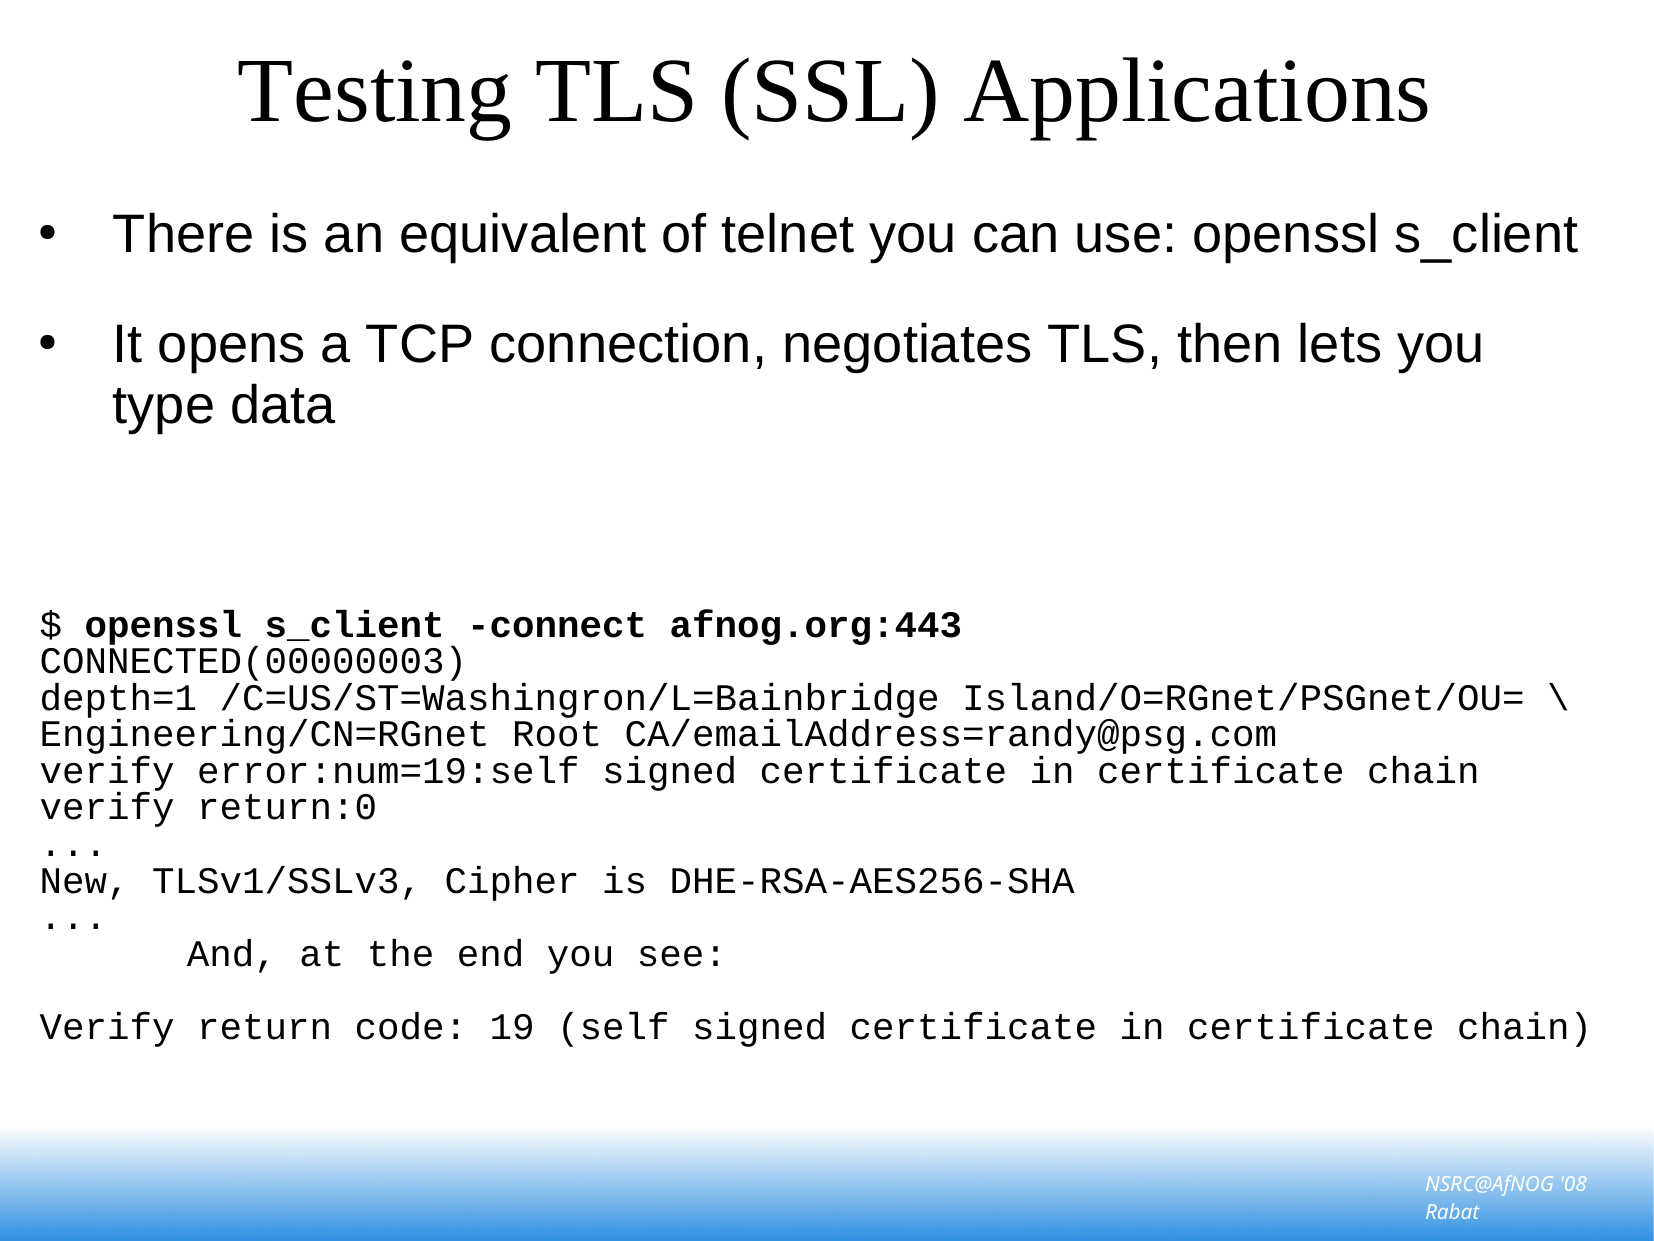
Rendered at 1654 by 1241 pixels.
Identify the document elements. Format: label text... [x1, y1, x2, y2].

picture [0, 1124, 1654, 1241]
text_box $ openssl s_client -connect afnog.org:443 CONNECTED(00000003) depth=1 /C=US/ST=Washingron/L=Bainbridge Island/O=RGnet/PSGnet/OU= \ Engineering/CN=RGnet Root CA/emailAddress=randy@psg.com verify error:num=19:self signed certificate in certificate chain verify return:0 ... New, TLSv1/SSLv3, Cipher is DHE-RSA-AES256-SHA ... And, at the end you see: Verify return code: 19 (self signed certificate in certificate chain) [39, 607, 1593, 1084]
list There is an equivalent of telnet you can use: openssl s_client It opens a TCP connection, negotiates TLS, then lets you type data [37, 203, 1582, 549]
title Testing TLS (SSL) Applications [84, 39, 1587, 156]
